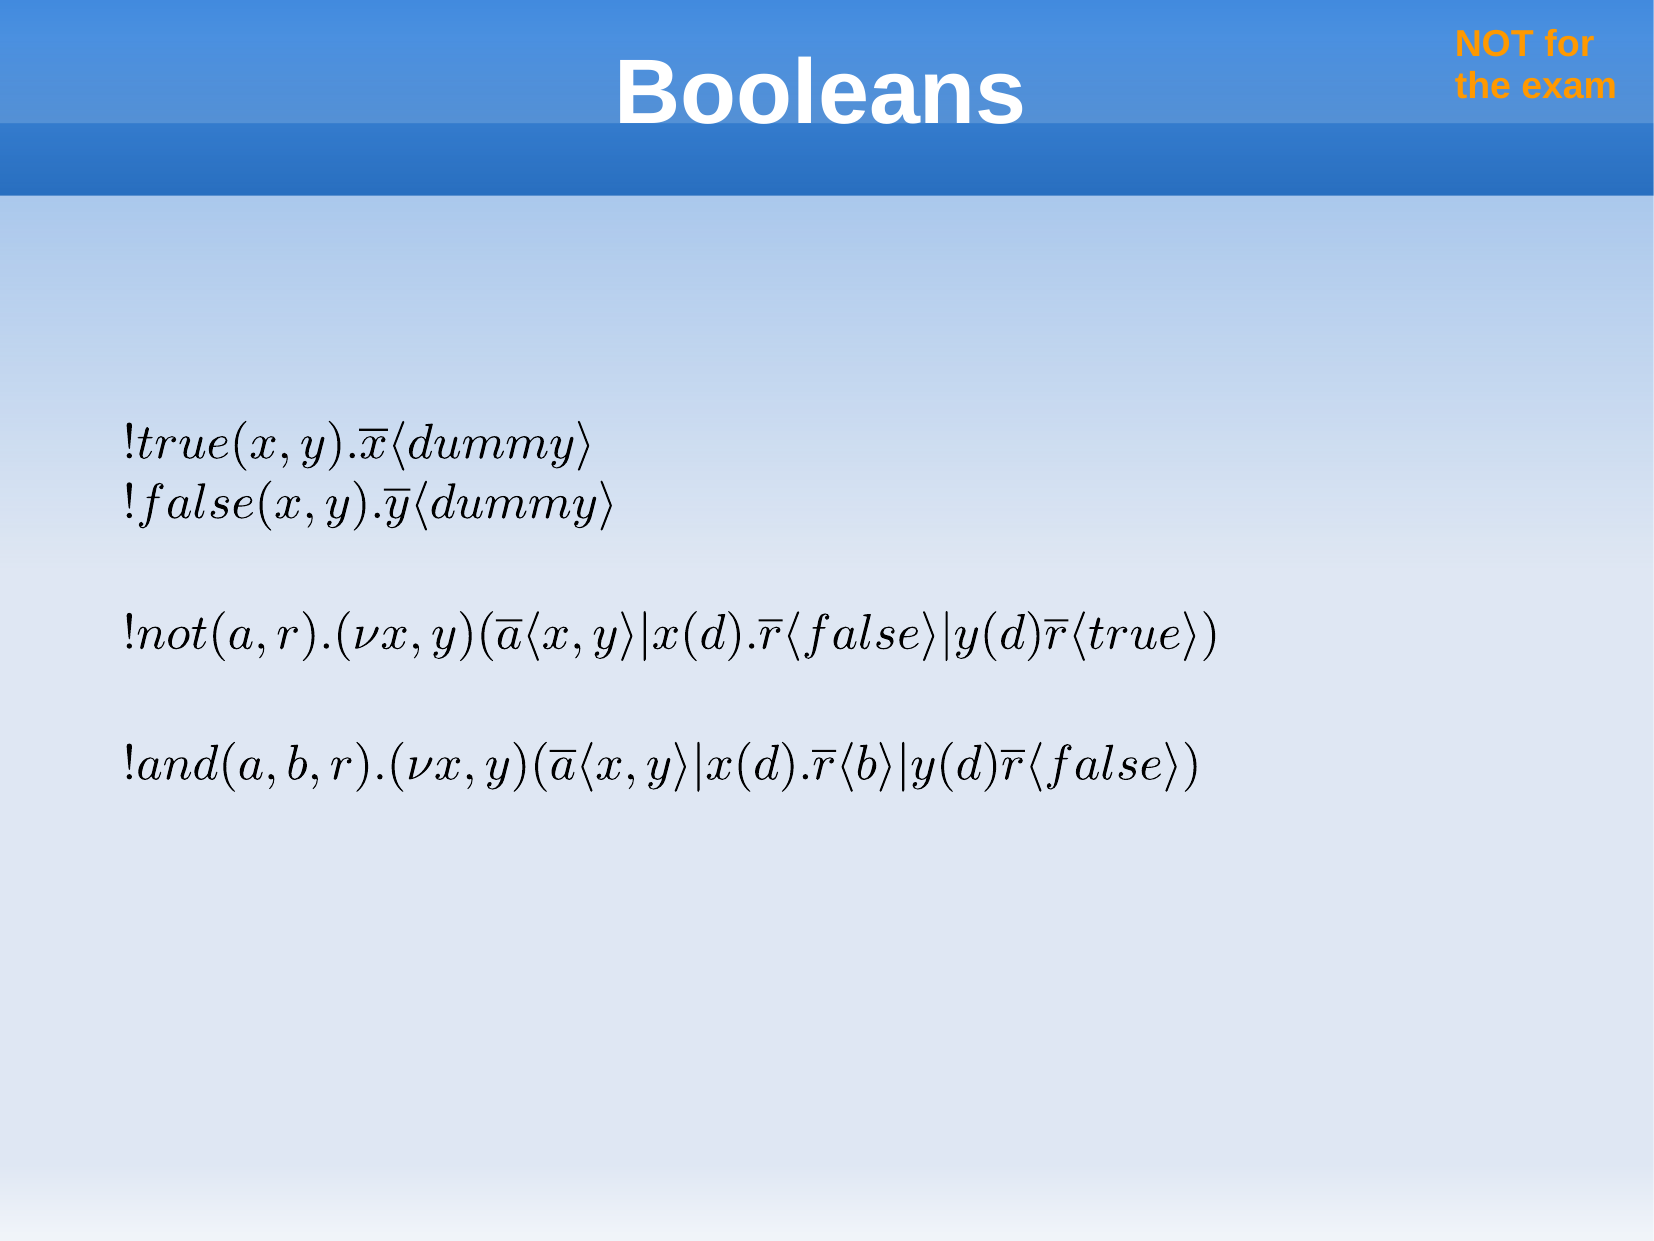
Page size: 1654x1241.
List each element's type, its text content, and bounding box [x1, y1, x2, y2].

text_box NOT for the exam [1440, 15, 1632, 114]
picture [0, 0, 1654, 1241]
text_box [122, 420, 1221, 792]
title Booleans [76, 0, 1565, 188]
